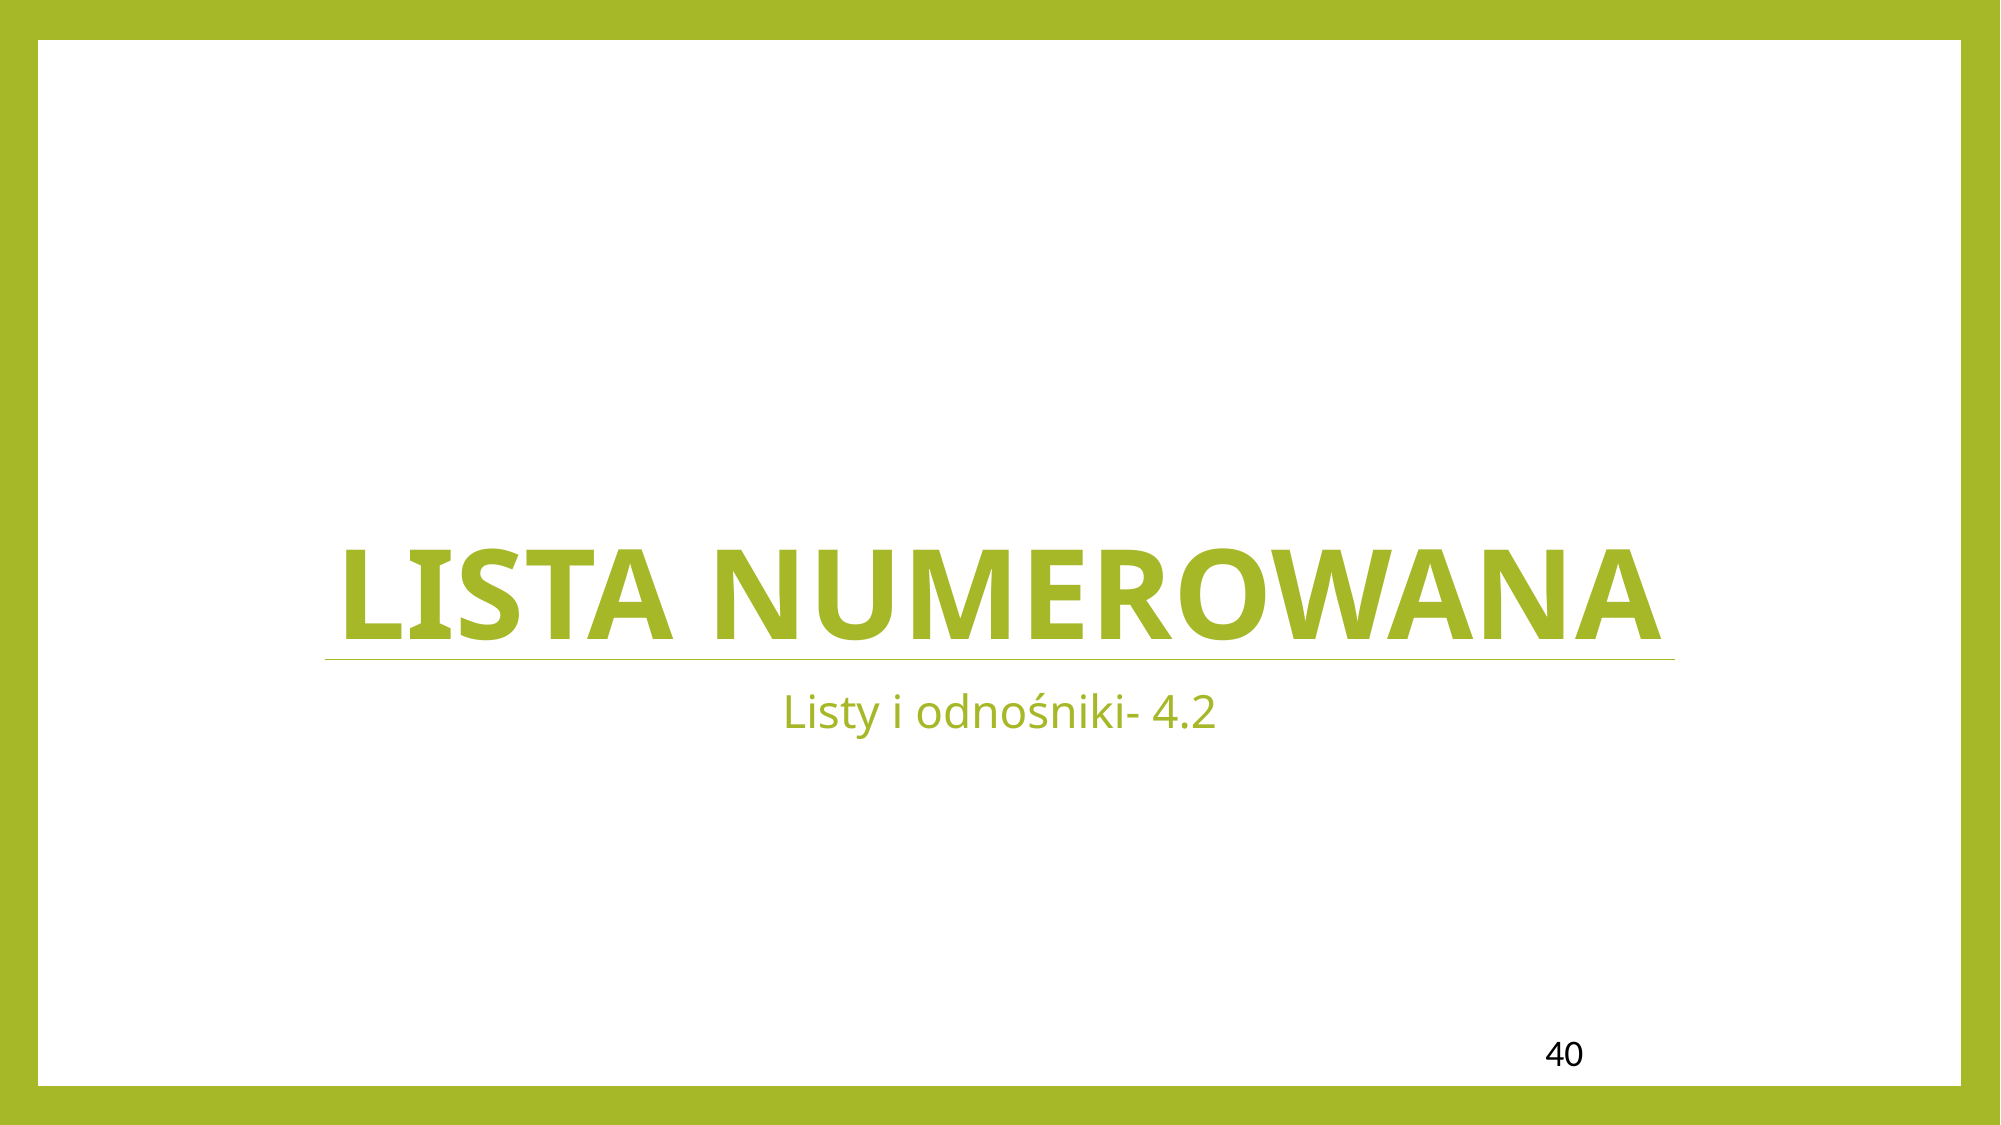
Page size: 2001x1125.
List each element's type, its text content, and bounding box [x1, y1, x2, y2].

list Listy i odnośniki- 4.2 [280, 681, 1720, 906]
title Lista NUMEROWANA [181, 192, 1817, 673]
text_box [1530, 1020, 1811, 1081]
